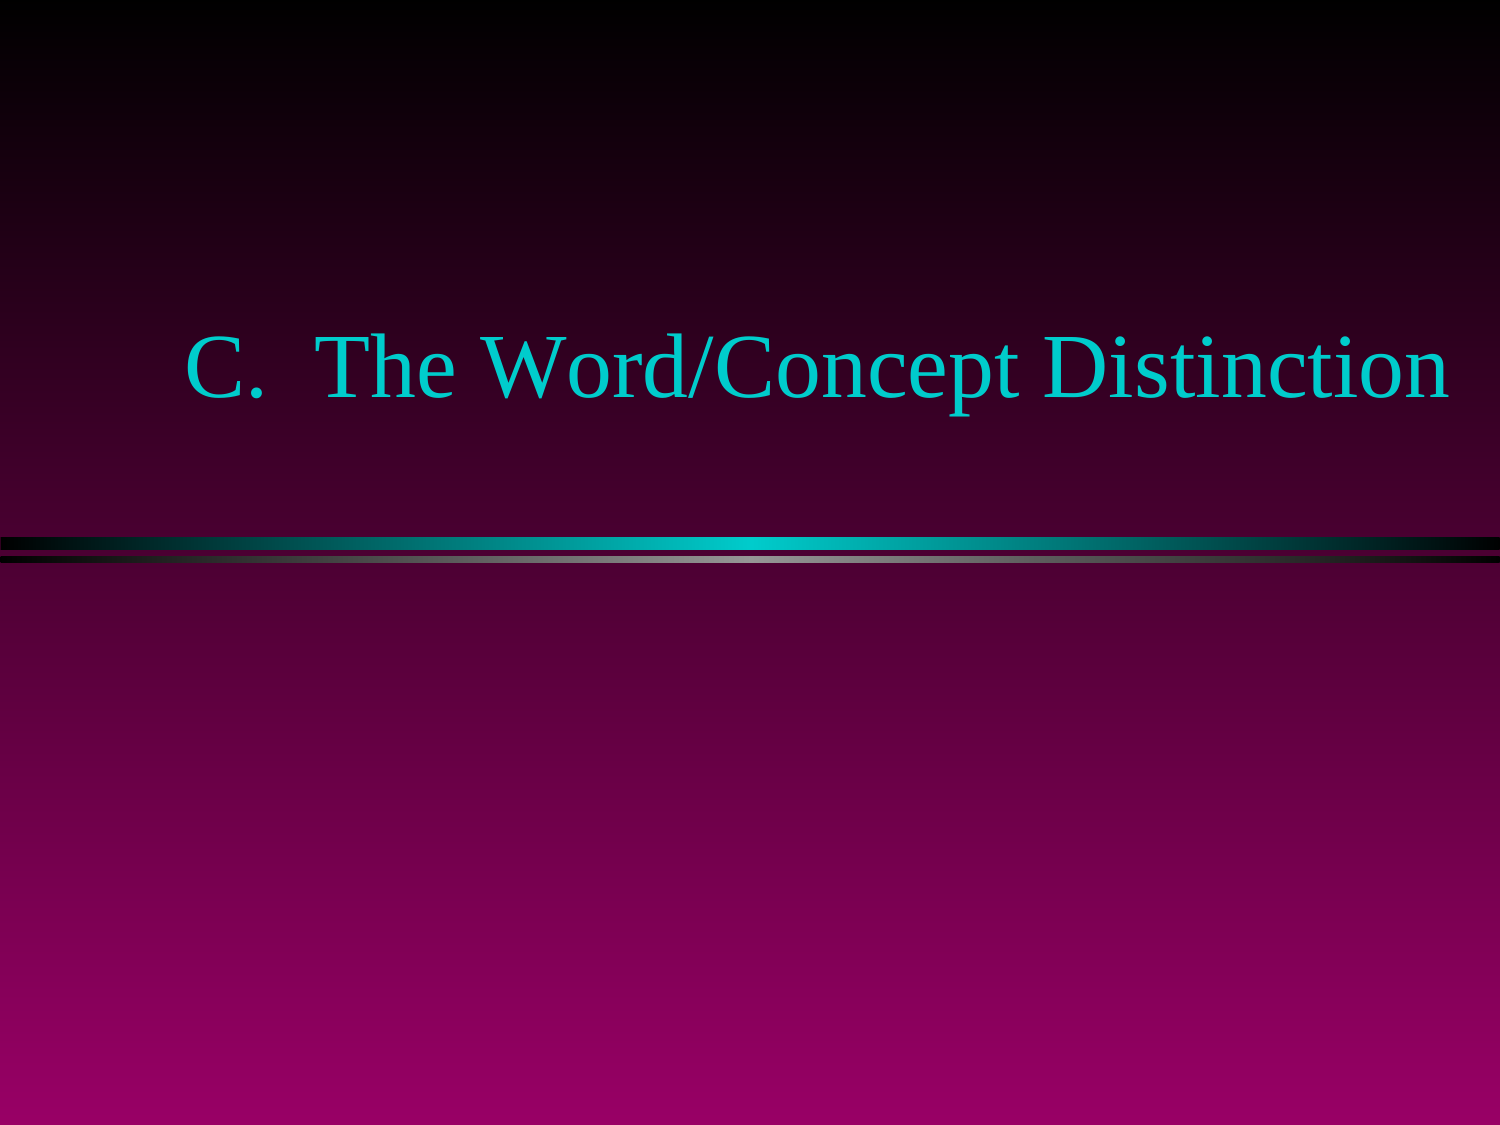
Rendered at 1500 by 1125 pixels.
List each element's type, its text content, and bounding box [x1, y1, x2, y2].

title C. The Word/Concept Distinction [150, 237, 1488, 425]
